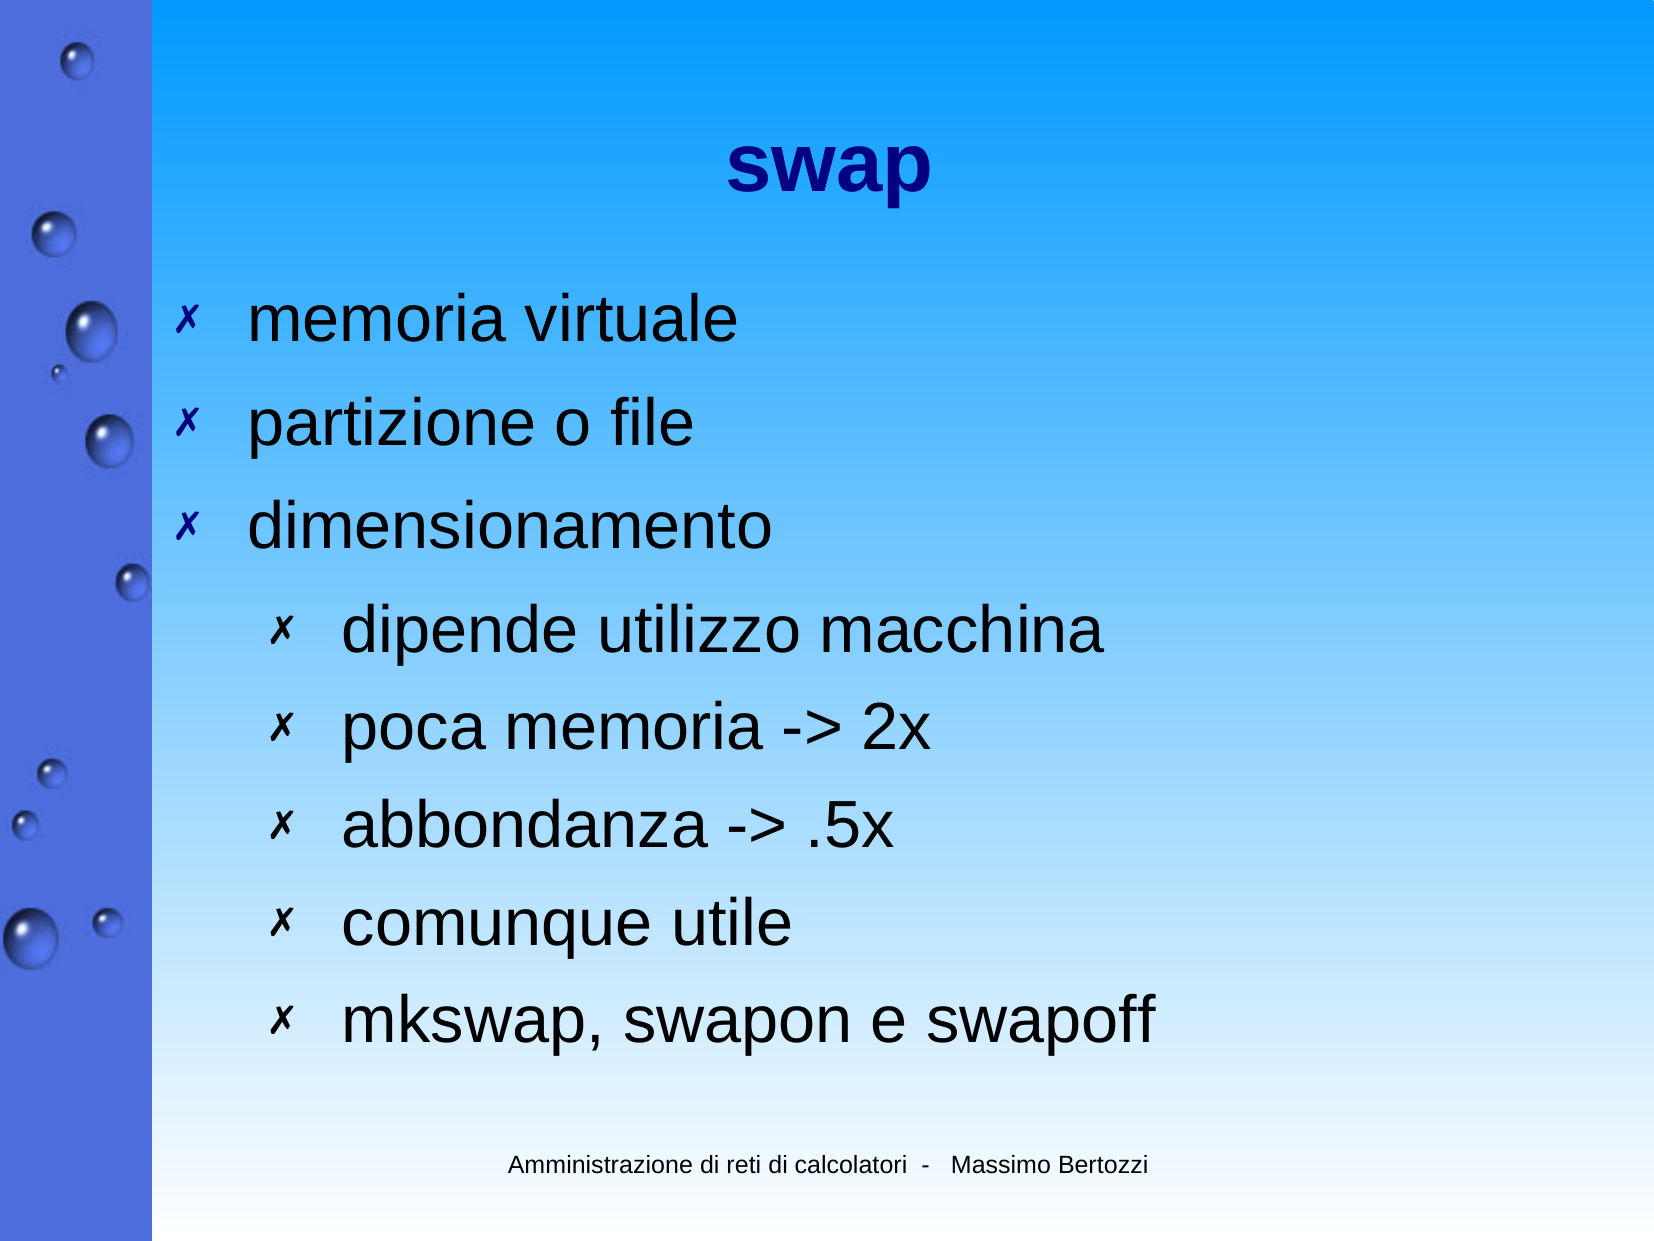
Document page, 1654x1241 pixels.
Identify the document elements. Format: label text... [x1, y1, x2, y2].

title swap [123, 59, 1536, 267]
list memoria virtuale partizione o file dimensionamento dipende utilizzo macchina poca memoria -> 2x abbondanza -> .5x comunque utile mkswap, swapon e swapoff [152, 281, 1565, 1081]
picture [0, 0, 152, 1241]
